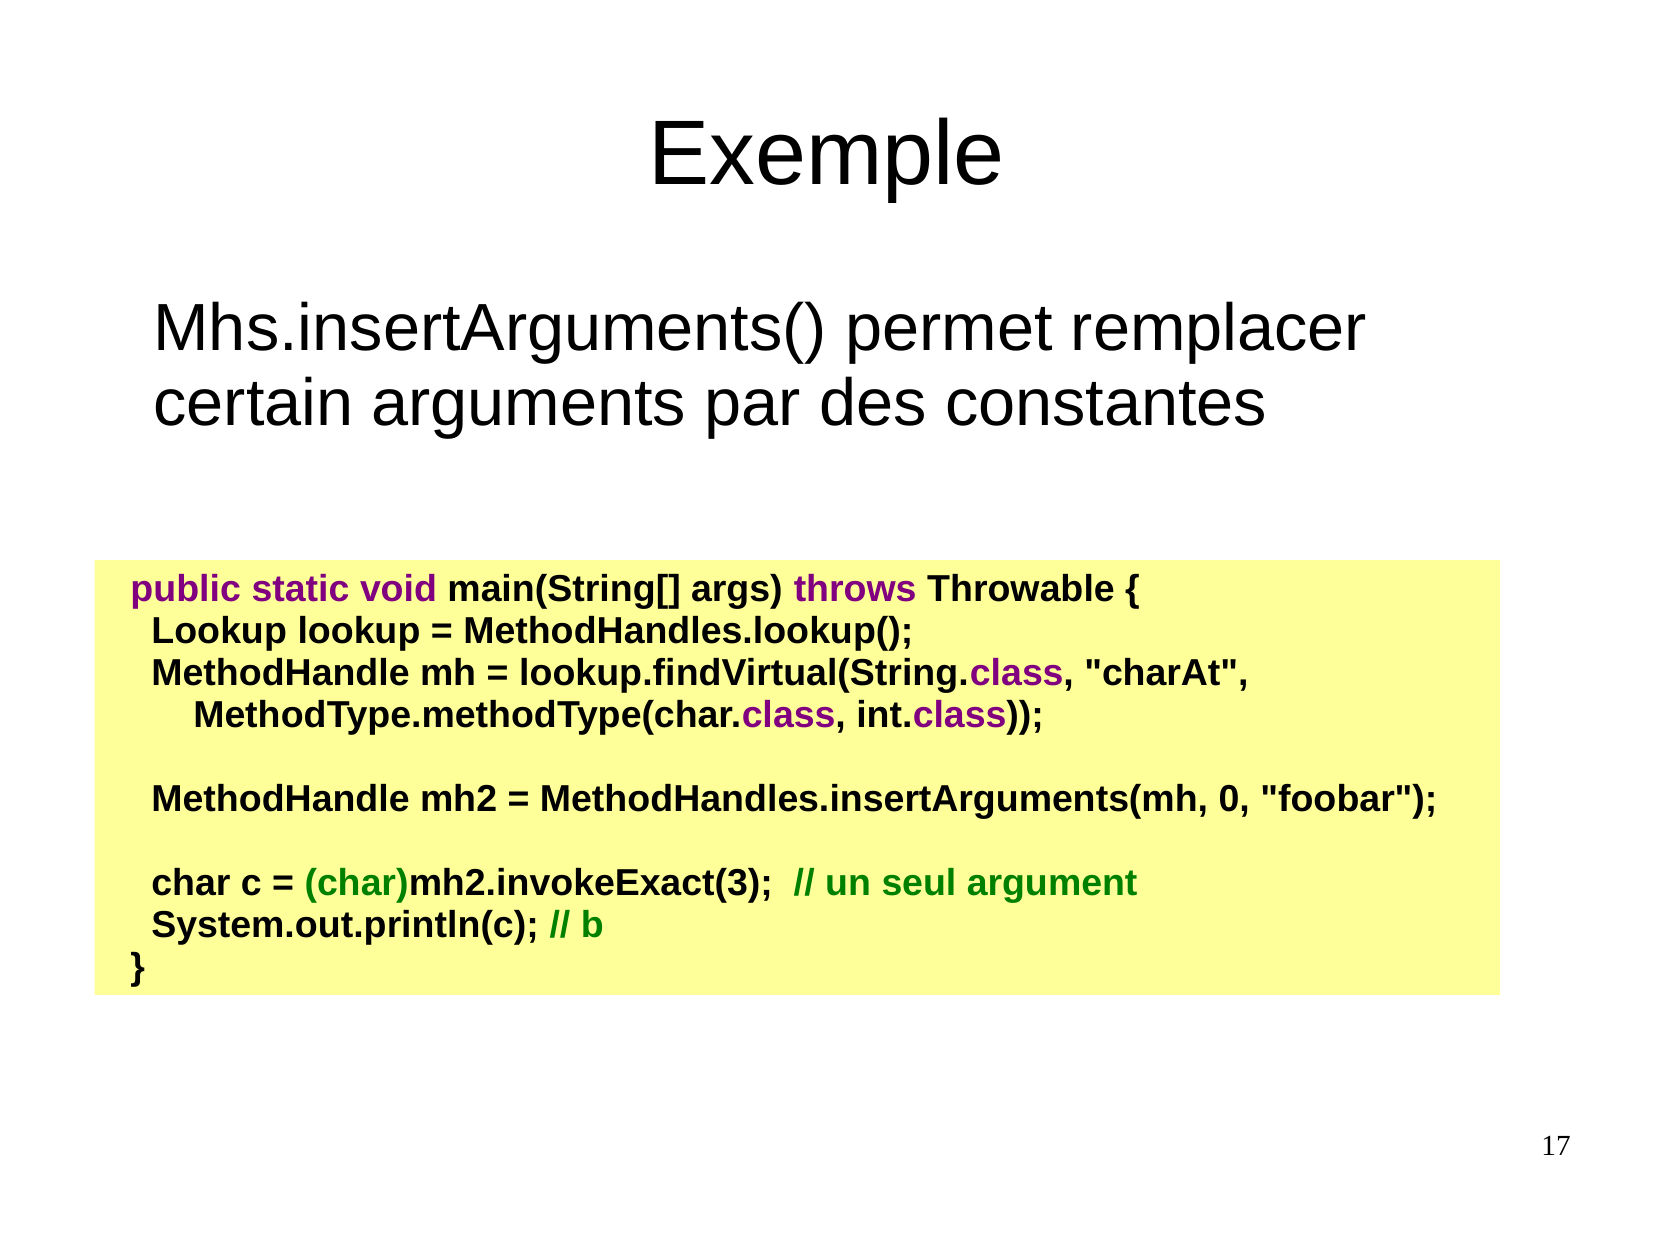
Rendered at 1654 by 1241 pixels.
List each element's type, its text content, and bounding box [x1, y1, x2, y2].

title Exemple [82, 49, 1571, 257]
text_box public static void main(String[] args) throws Throwable { Lookup lookup = MethodHandles.lookup(); MethodHandle mh = lookup.findVirtual(String.class, "charAt", MethodType.methodType(char.class, int.class)); MethodHandle mh2 = MethodHandles.insertArguments(mh, 0, "foobar"); char c = (char)mh2.invokeExact(3); // un seul argument System.out.println(c); // b } [94, 560, 1501, 995]
list Mhs.insertArguments() permet remplacer certain arguments par des constantes [82, 290, 1571, 526]
